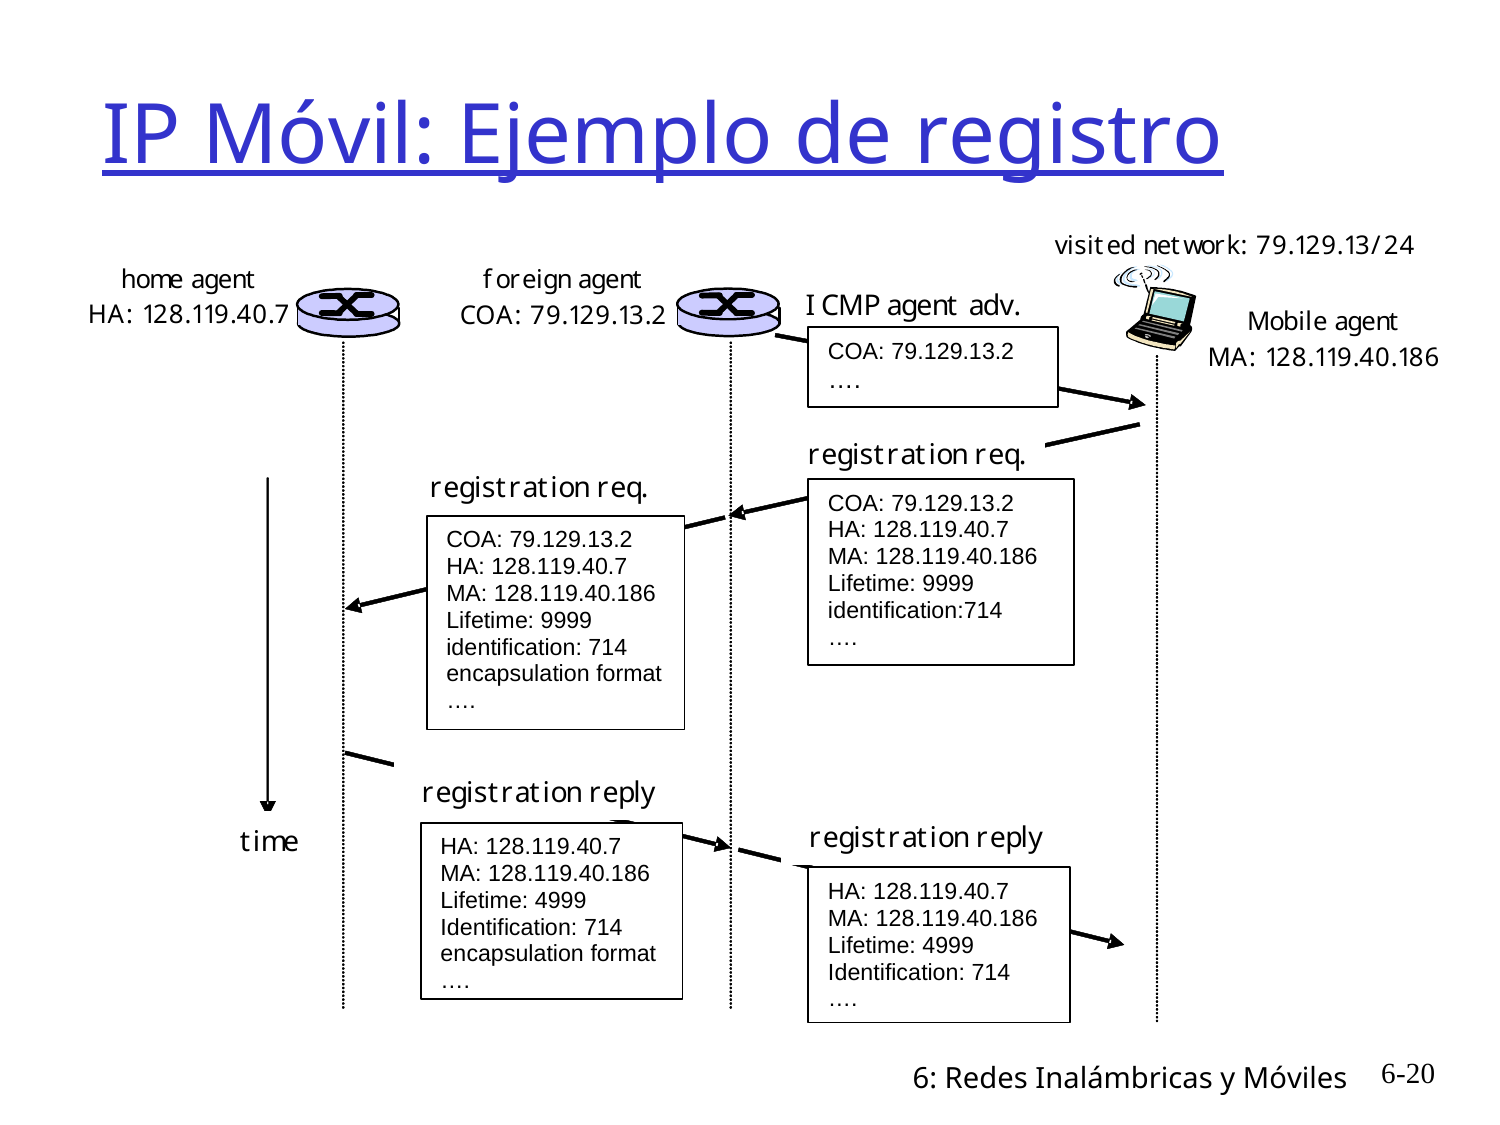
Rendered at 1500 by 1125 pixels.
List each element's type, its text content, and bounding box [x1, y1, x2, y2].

title IP Móvil: Ejemplo de registro [87, 37, 1363, 216]
chart [70, 216, 1464, 1025]
